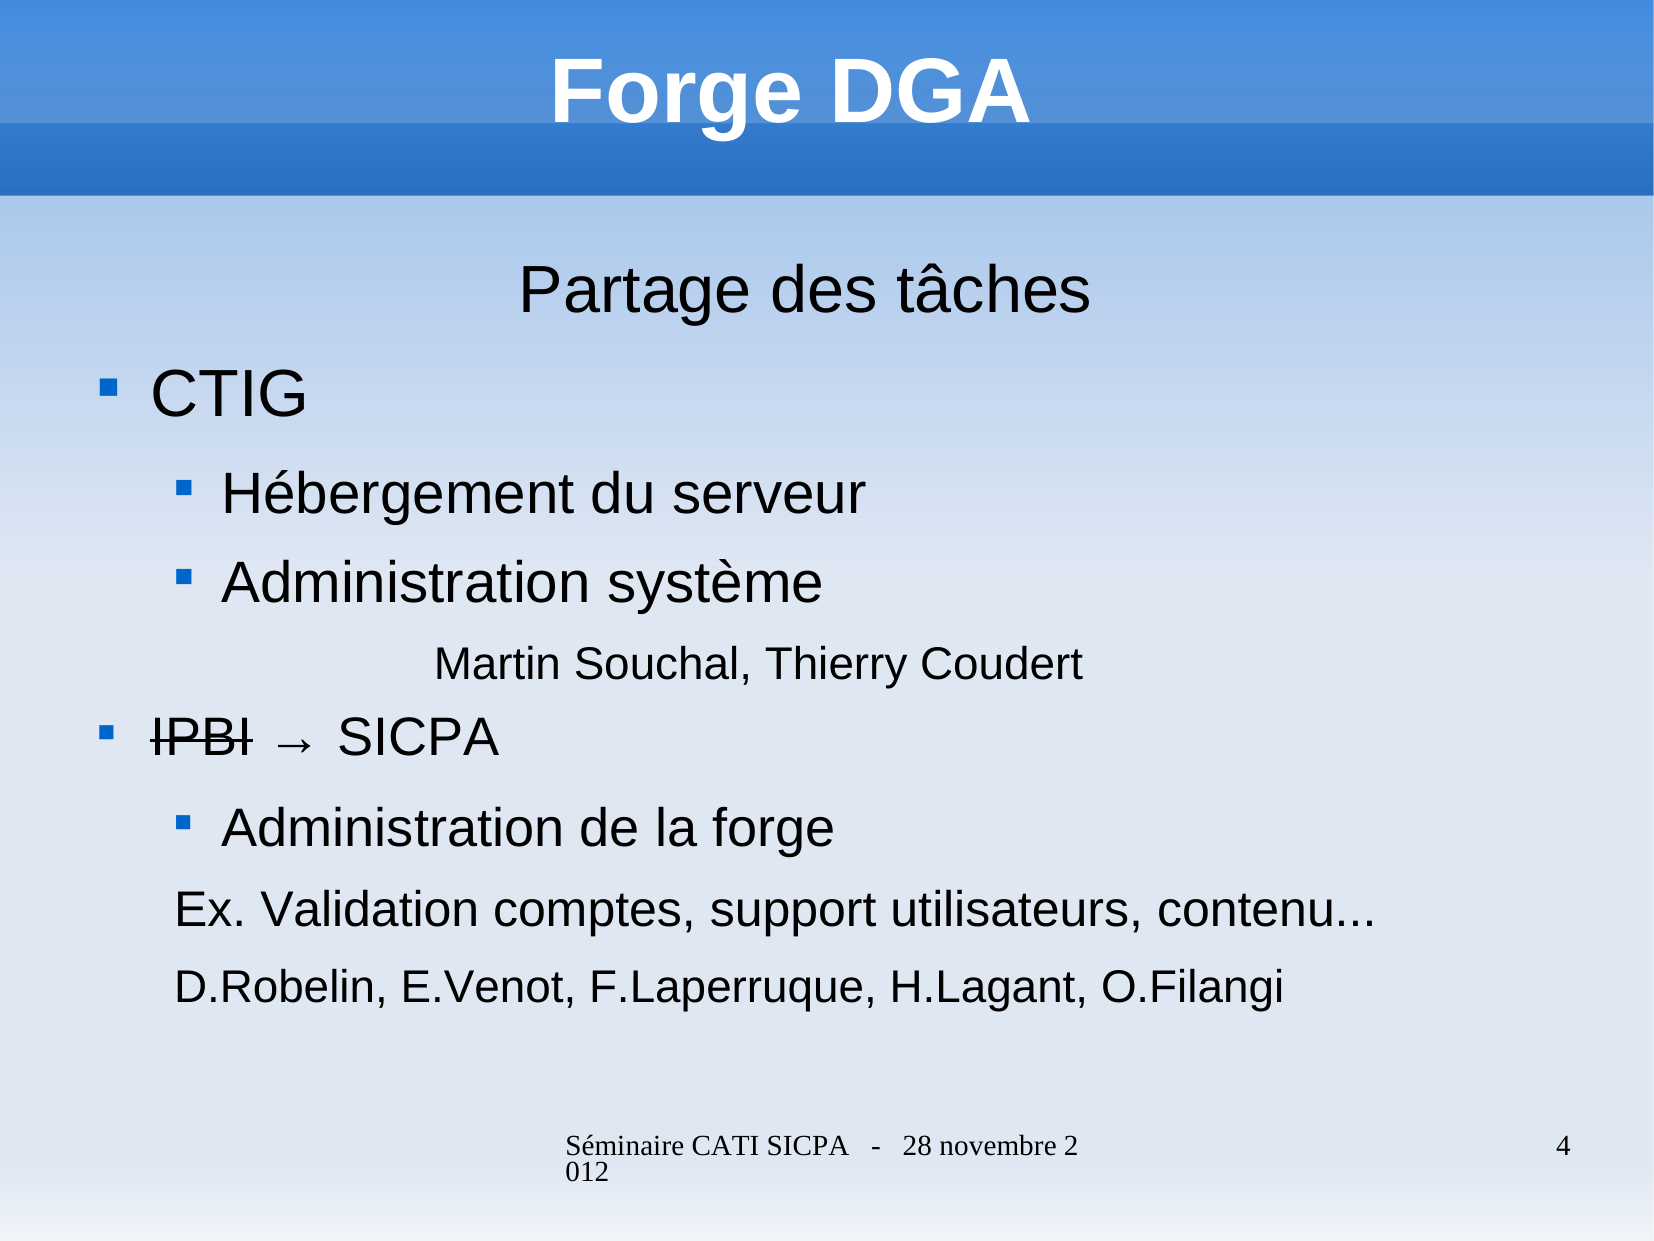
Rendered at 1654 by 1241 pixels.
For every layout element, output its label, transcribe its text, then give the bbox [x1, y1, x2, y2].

picture [0, 0, 1654, 1241]
list Partage des tâches CTIG Hébergement du serveur Administration système Martin Souchal, Thierry Coudert IPBI → SICPA Administration de la forge Ex. Validation comptes, support utilisateurs, contenu... D.Robelin, E.Venot, F.Laperruque, H.Lagant, O.Filangi [79, 248, 1515, 1013]
title Forge DGA [73, 0, 1509, 178]
